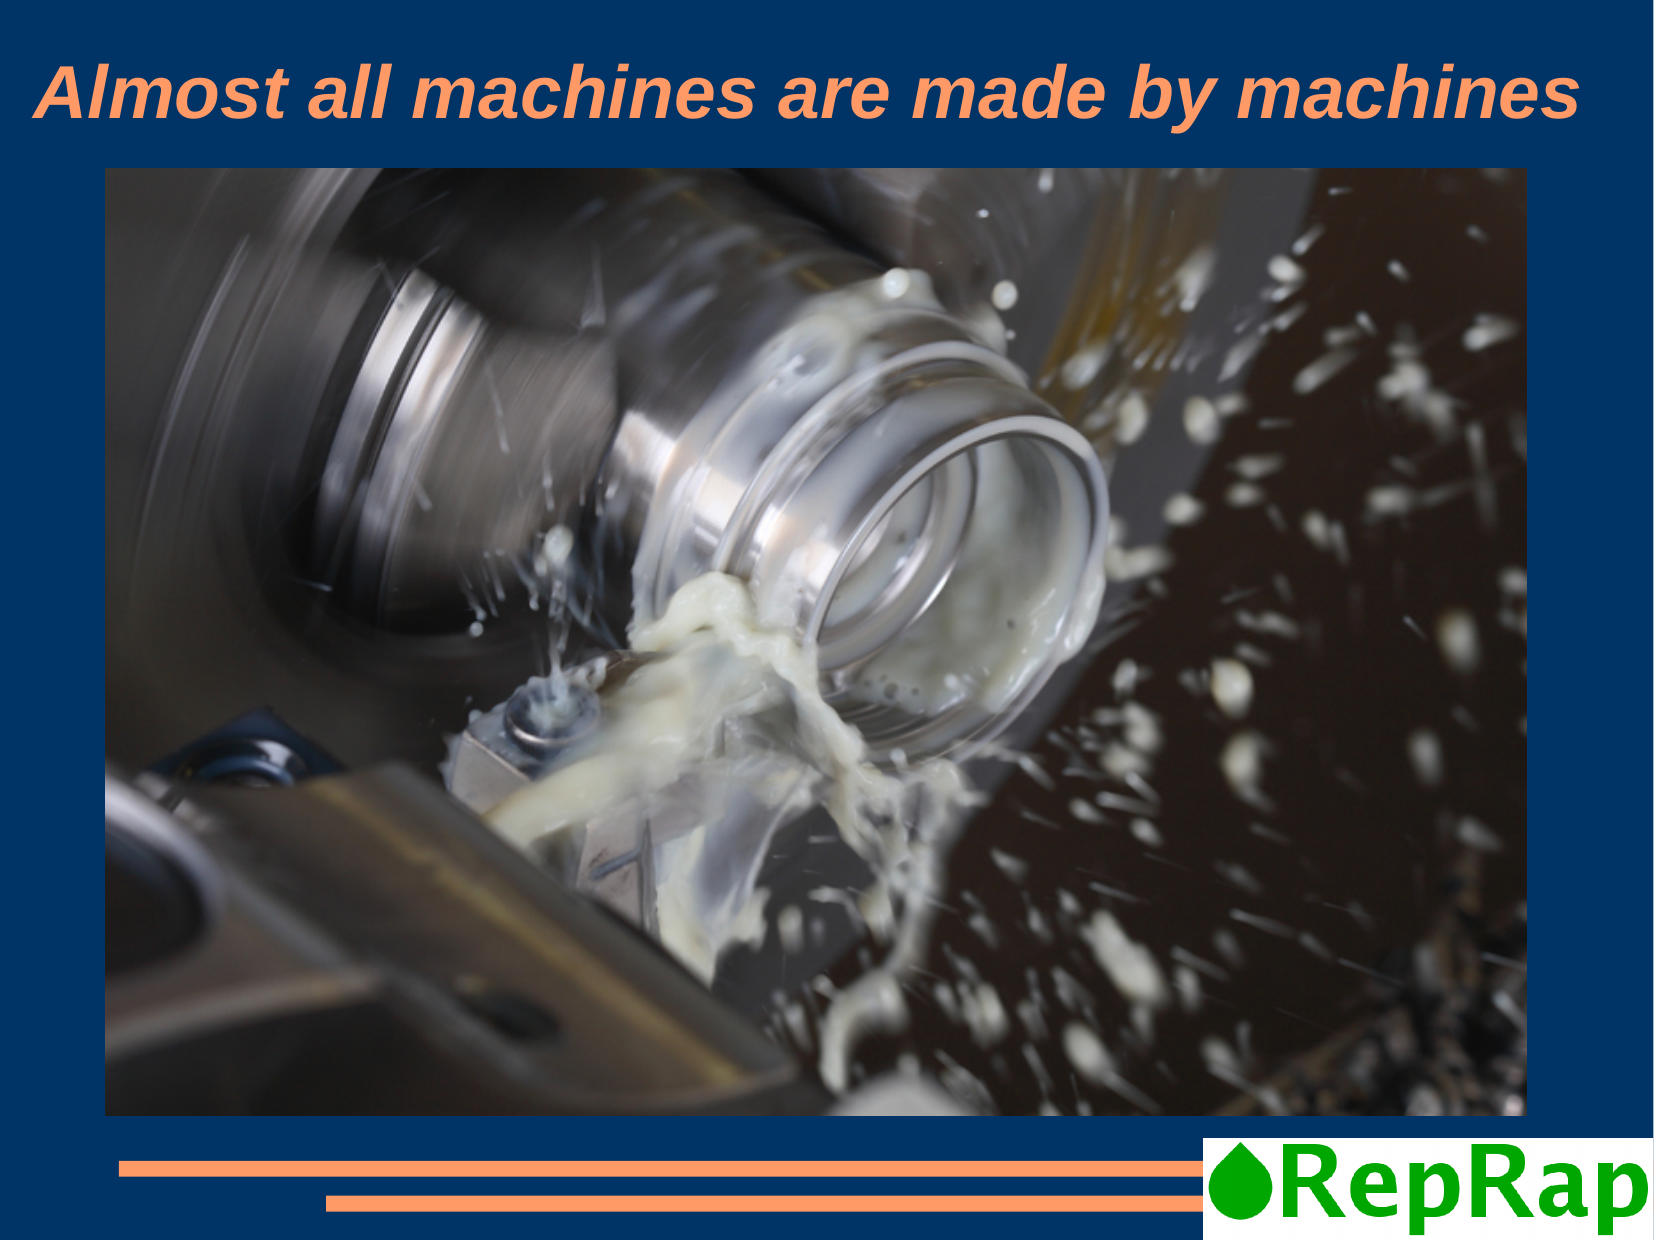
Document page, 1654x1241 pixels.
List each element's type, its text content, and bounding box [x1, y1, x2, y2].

picture [105, 168, 1527, 1116]
picture [1203, 1138, 1654, 1241]
title Almost all machines are made by machines [33, 17, 1654, 225]
